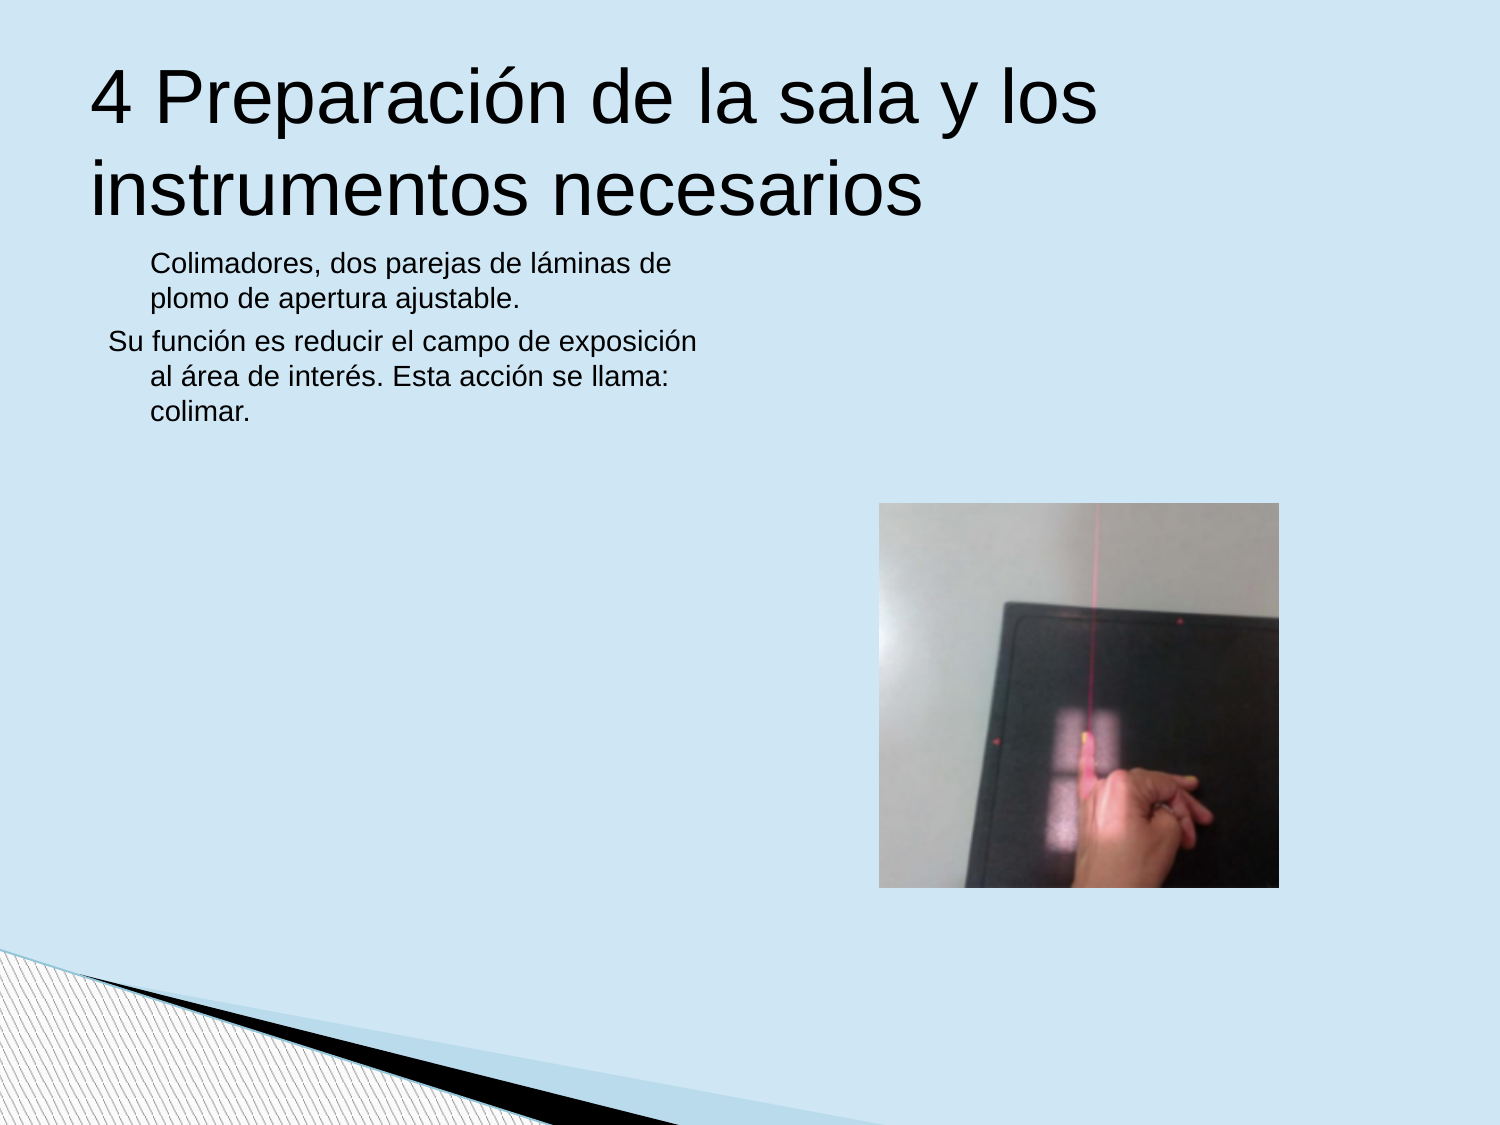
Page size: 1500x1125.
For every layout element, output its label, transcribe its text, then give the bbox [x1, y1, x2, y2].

picture [0, 952, 543, 1125]
title 4 Preparación de la sala y los instrumentos necesarios [75, 44, 1425, 233]
list Colimadores, dos parejas de láminas de plomo de apertura ajustable. Su función es reducir el campo de exposición al área de interés. Esta acción se llama: colimar. [75, 236, 738, 884]
picture [879, 503, 1279, 888]
